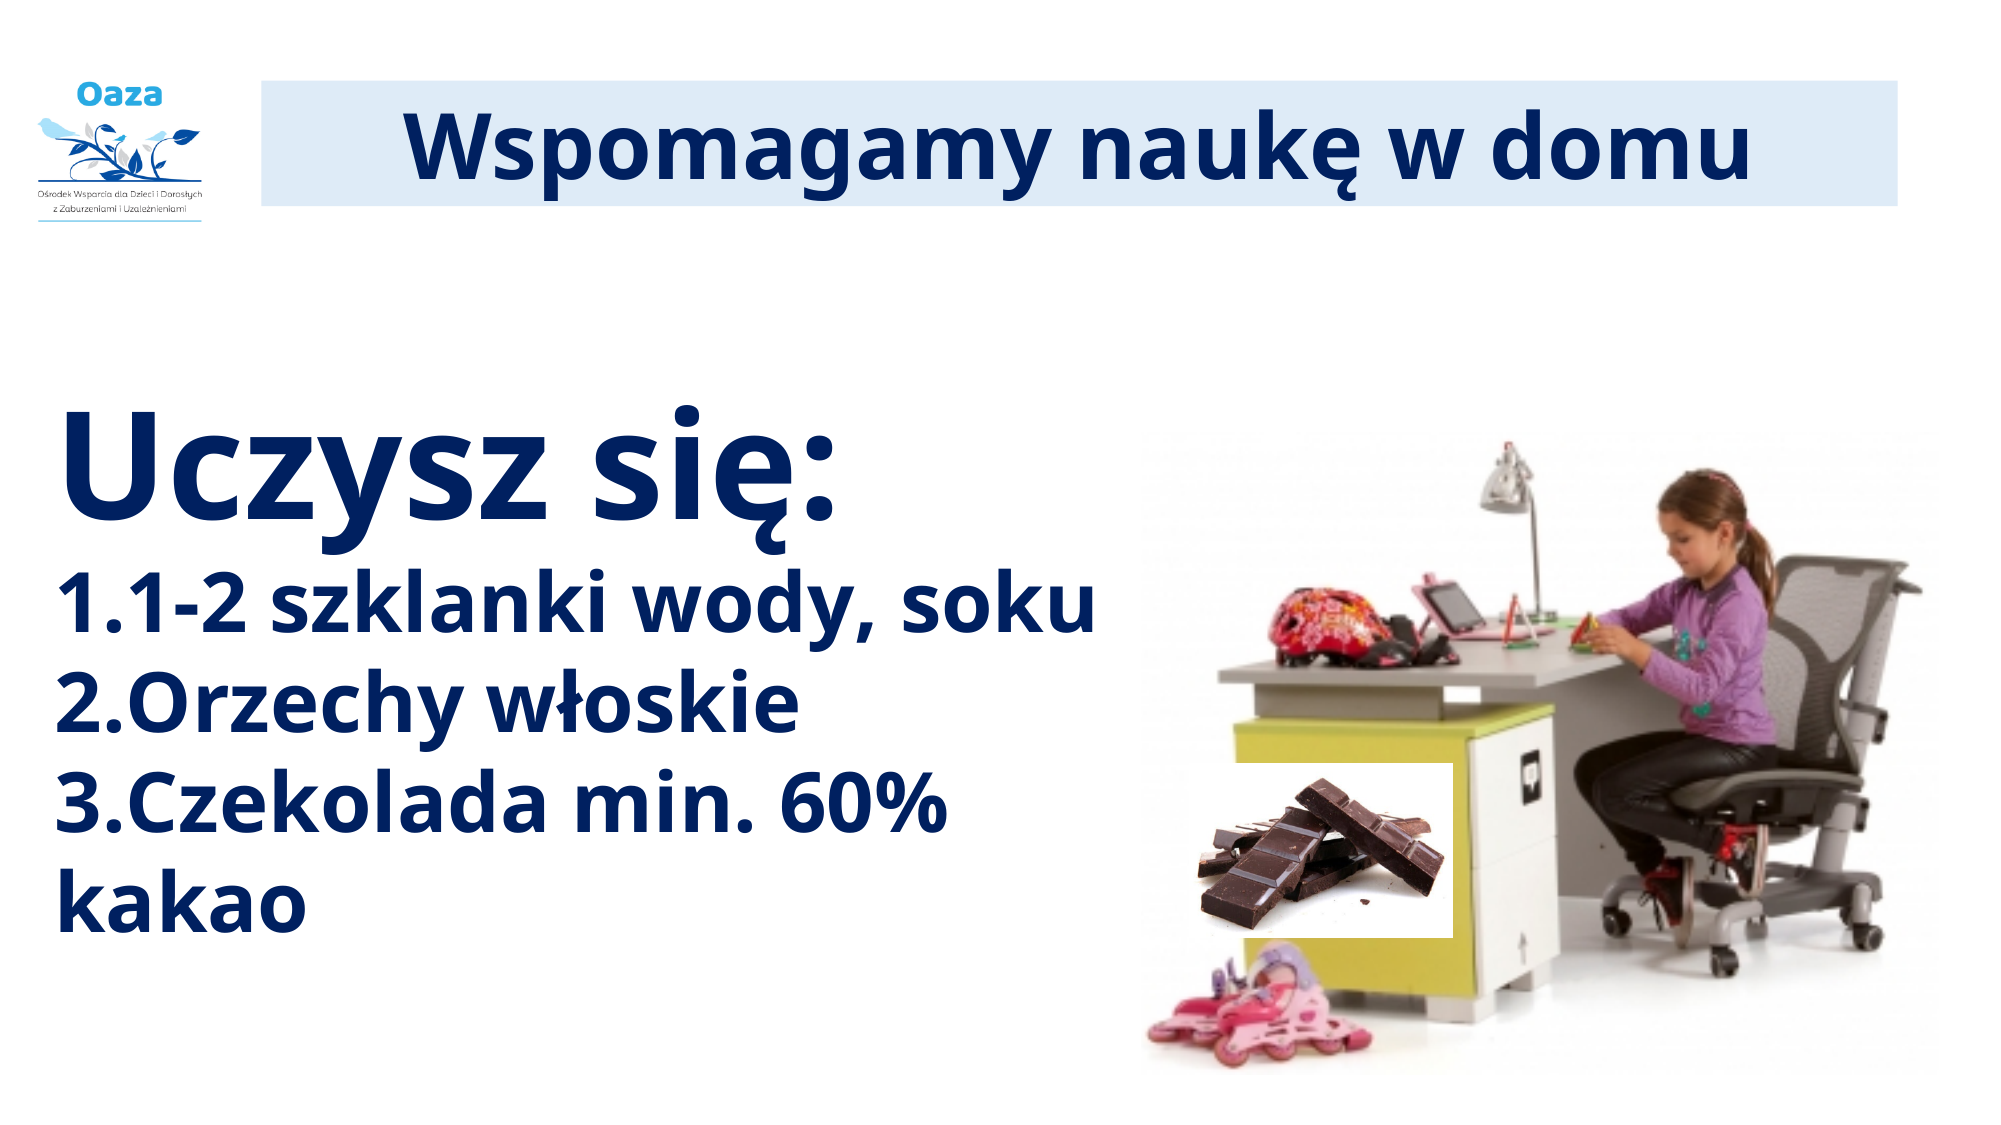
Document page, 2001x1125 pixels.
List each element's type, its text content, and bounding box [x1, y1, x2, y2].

picture [1141, 432, 1939, 1075]
text_box Uczysz się: 1-2 szklanki wody, soku Orzechy włoskie Czekolada min. 60% kakao [39, 361, 1130, 958]
text_box Wspomagamy naukę w domu [261, 80, 1898, 207]
picture [36, 56, 203, 223]
